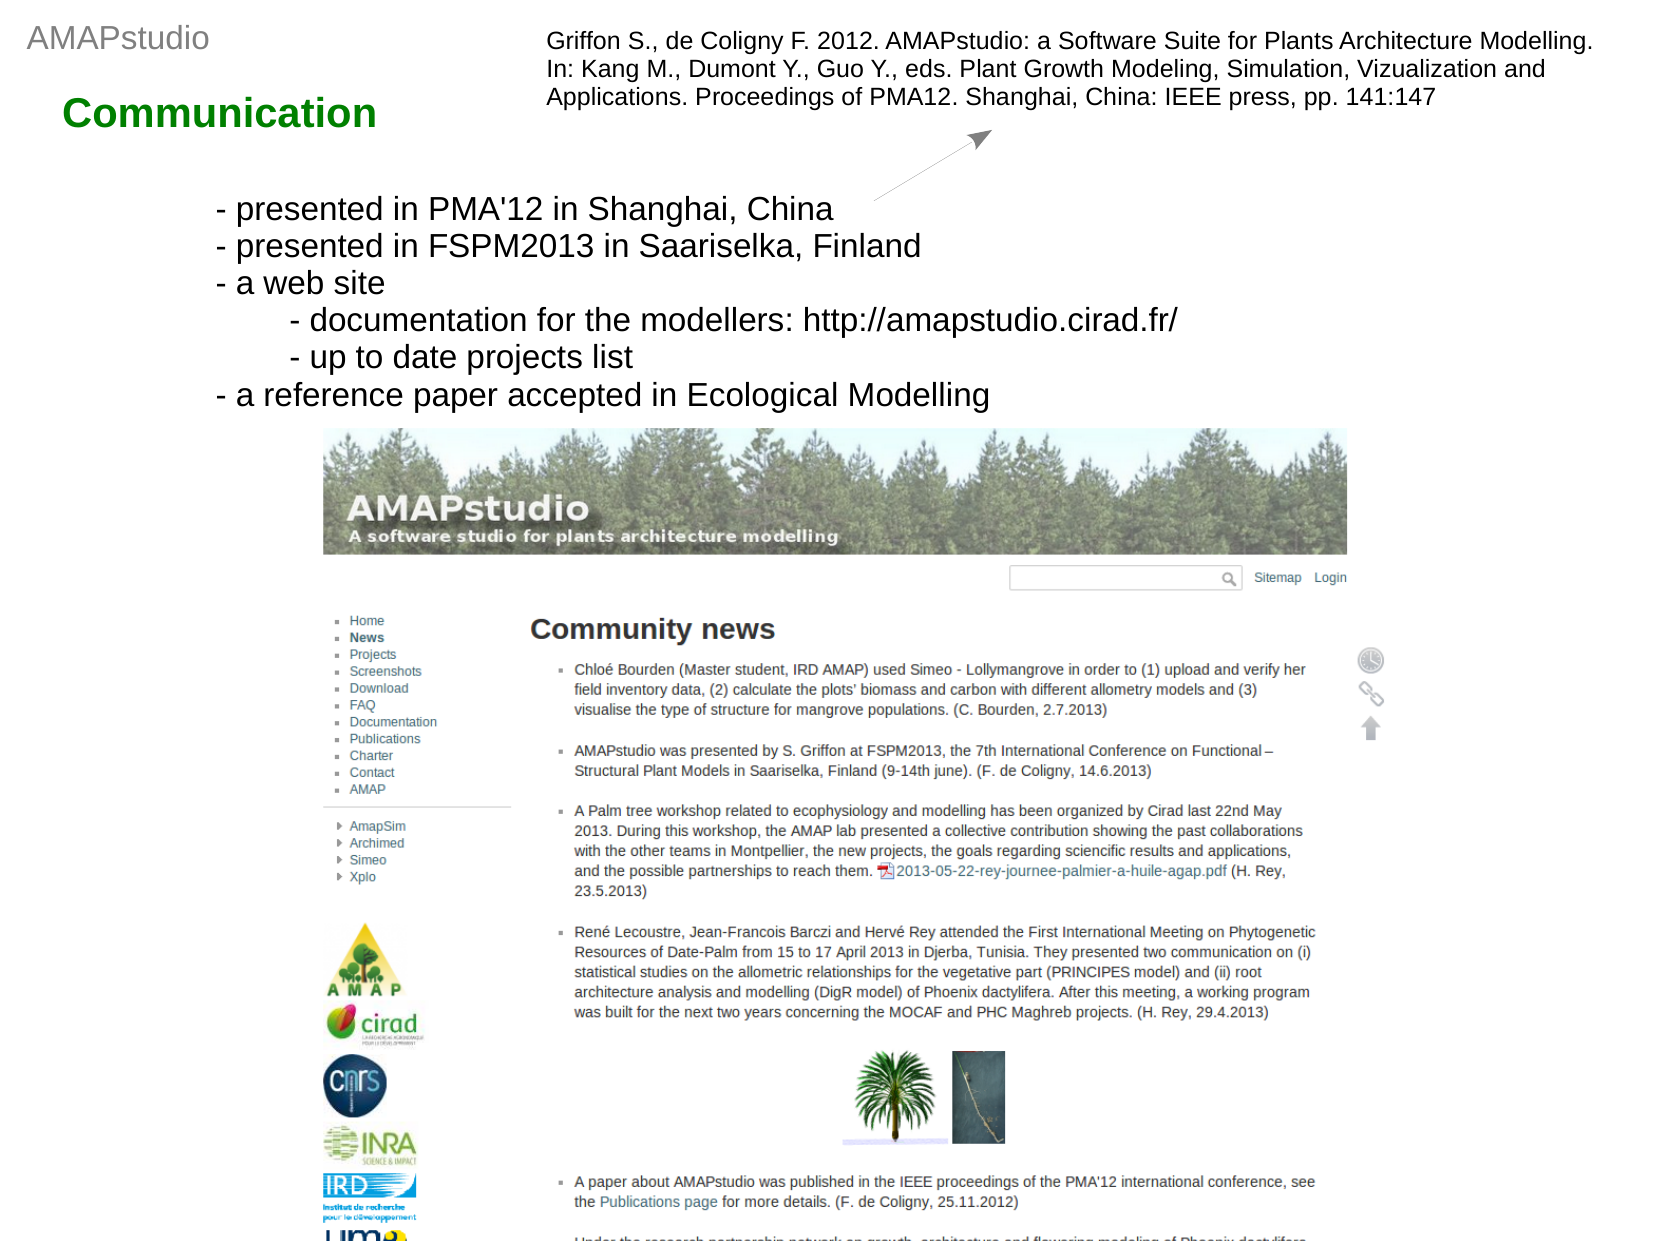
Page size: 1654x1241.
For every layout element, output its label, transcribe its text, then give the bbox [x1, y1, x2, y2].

text_box - presented in PMA'12 in Shanghai, China - presented in FSPM2013 in Saariselka, Finland - a web site - documentation for the modellers: http://amapstudio.cirad.fr/ - up to date projects list - a reference paper accepted in Ecological Modelling [200, 183, 1477, 458]
picture [318, 425, 1402, 1241]
text_box Communication [47, 82, 1418, 144]
text_box Griffon S., de Coligny F. 2012. AMAPstudio: a Software Suite for Plants Architecture Modelling. In: Kang M., Dumont Y., Guo Y., eds. Plant Growth Modeling, Simulation, Vizualization and Applications. Proceedings of PMA12. Shanghai, China: IEEE press, pp. 141:147 [531, 19, 1642, 119]
text_box AMAPstudio [11, 11, 426, 64]
